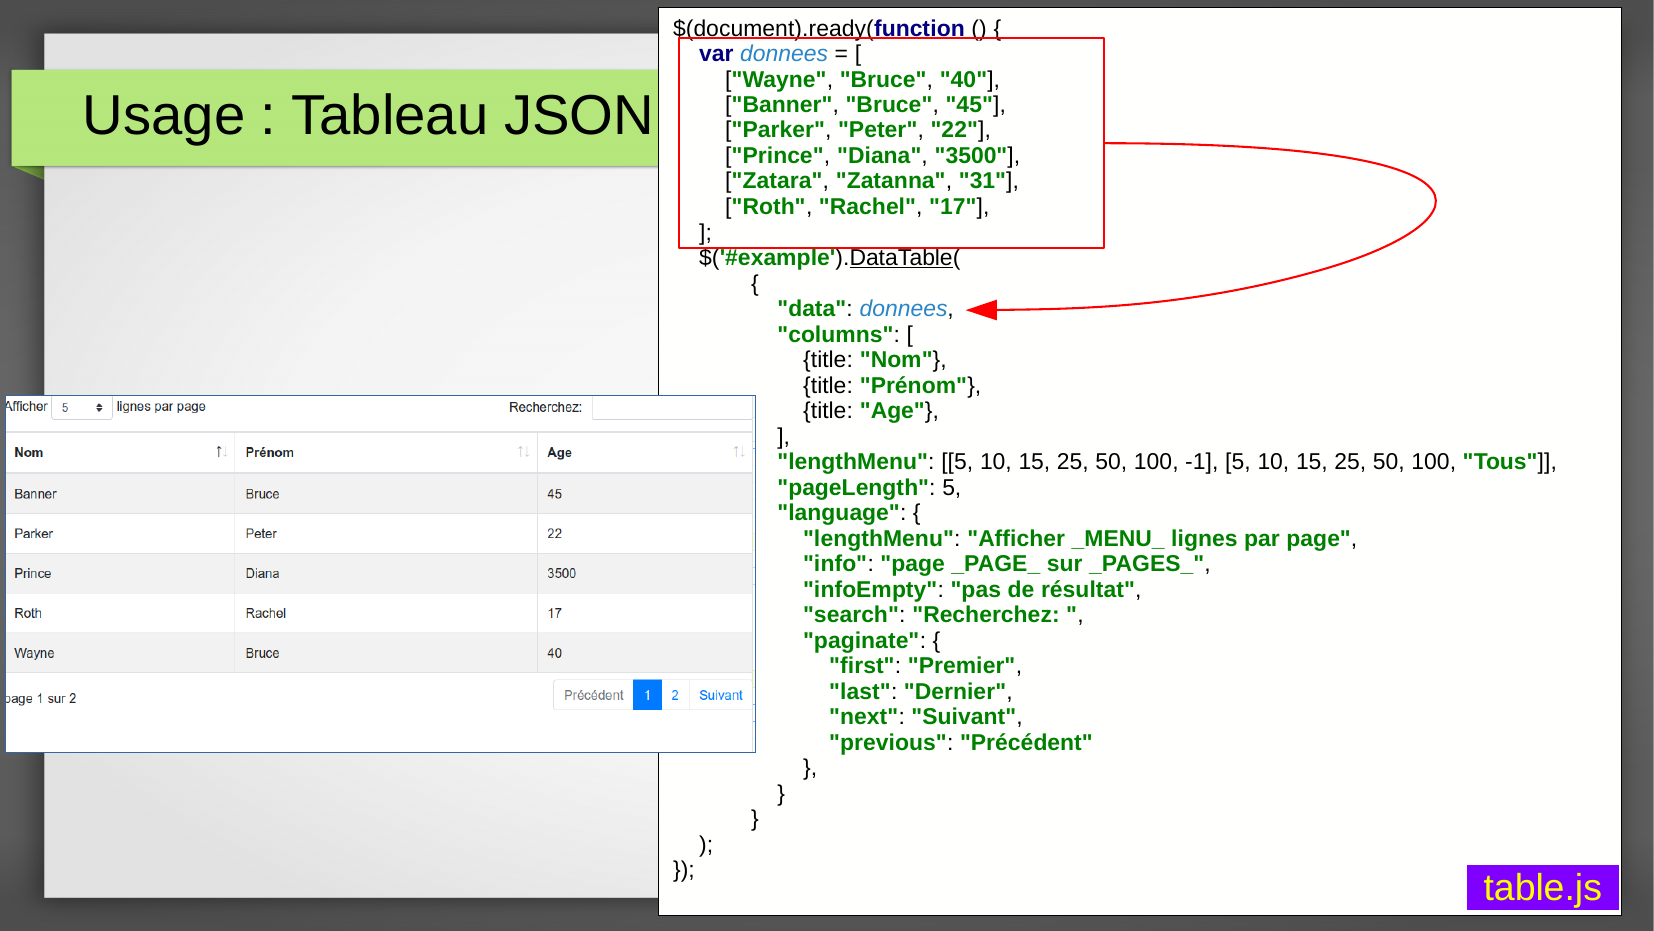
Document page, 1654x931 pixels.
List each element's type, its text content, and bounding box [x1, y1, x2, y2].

text_box table.js [1467, 865, 1619, 910]
title Usage : Tableau JSON [82, 70, 658, 160]
picture [0, 0, 1654, 931]
text_box $(document).ready(function () { var donnees = [ ["Wayne", "Bruce", "40"], ["Banner", "Bruce", "45"], ["Parker", "Peter", "22"], ["Prince", "Diana", "3500"], ["Zatara", "Zatanna", "31"], ["Roth", "Rachel", "17"], ]; $('#example').DataTable( { "data": donnees, "columns": [ {title: "Nom"}, {title: "Prénom"}, {title: "Age"}, ], "lengthMenu": [[5, 10, 15, 25, 50, 100, -1], [5, 10, 15, 25, 50, 100, "Tous"]], "pageLength": 5, "language": { "lengthMenu": "Afficher _MENU_ lignes par page", "info": "page _PAGE_ sur _PAGES_", "infoEmpty": "pas de résultat", "search": "Recherchez: ", "paginate": { "first": "Premier", "last": "Dernier", "next": "Suivant", "previous": "Précédent" }, } } ); }); [658, 7, 1622, 916]
